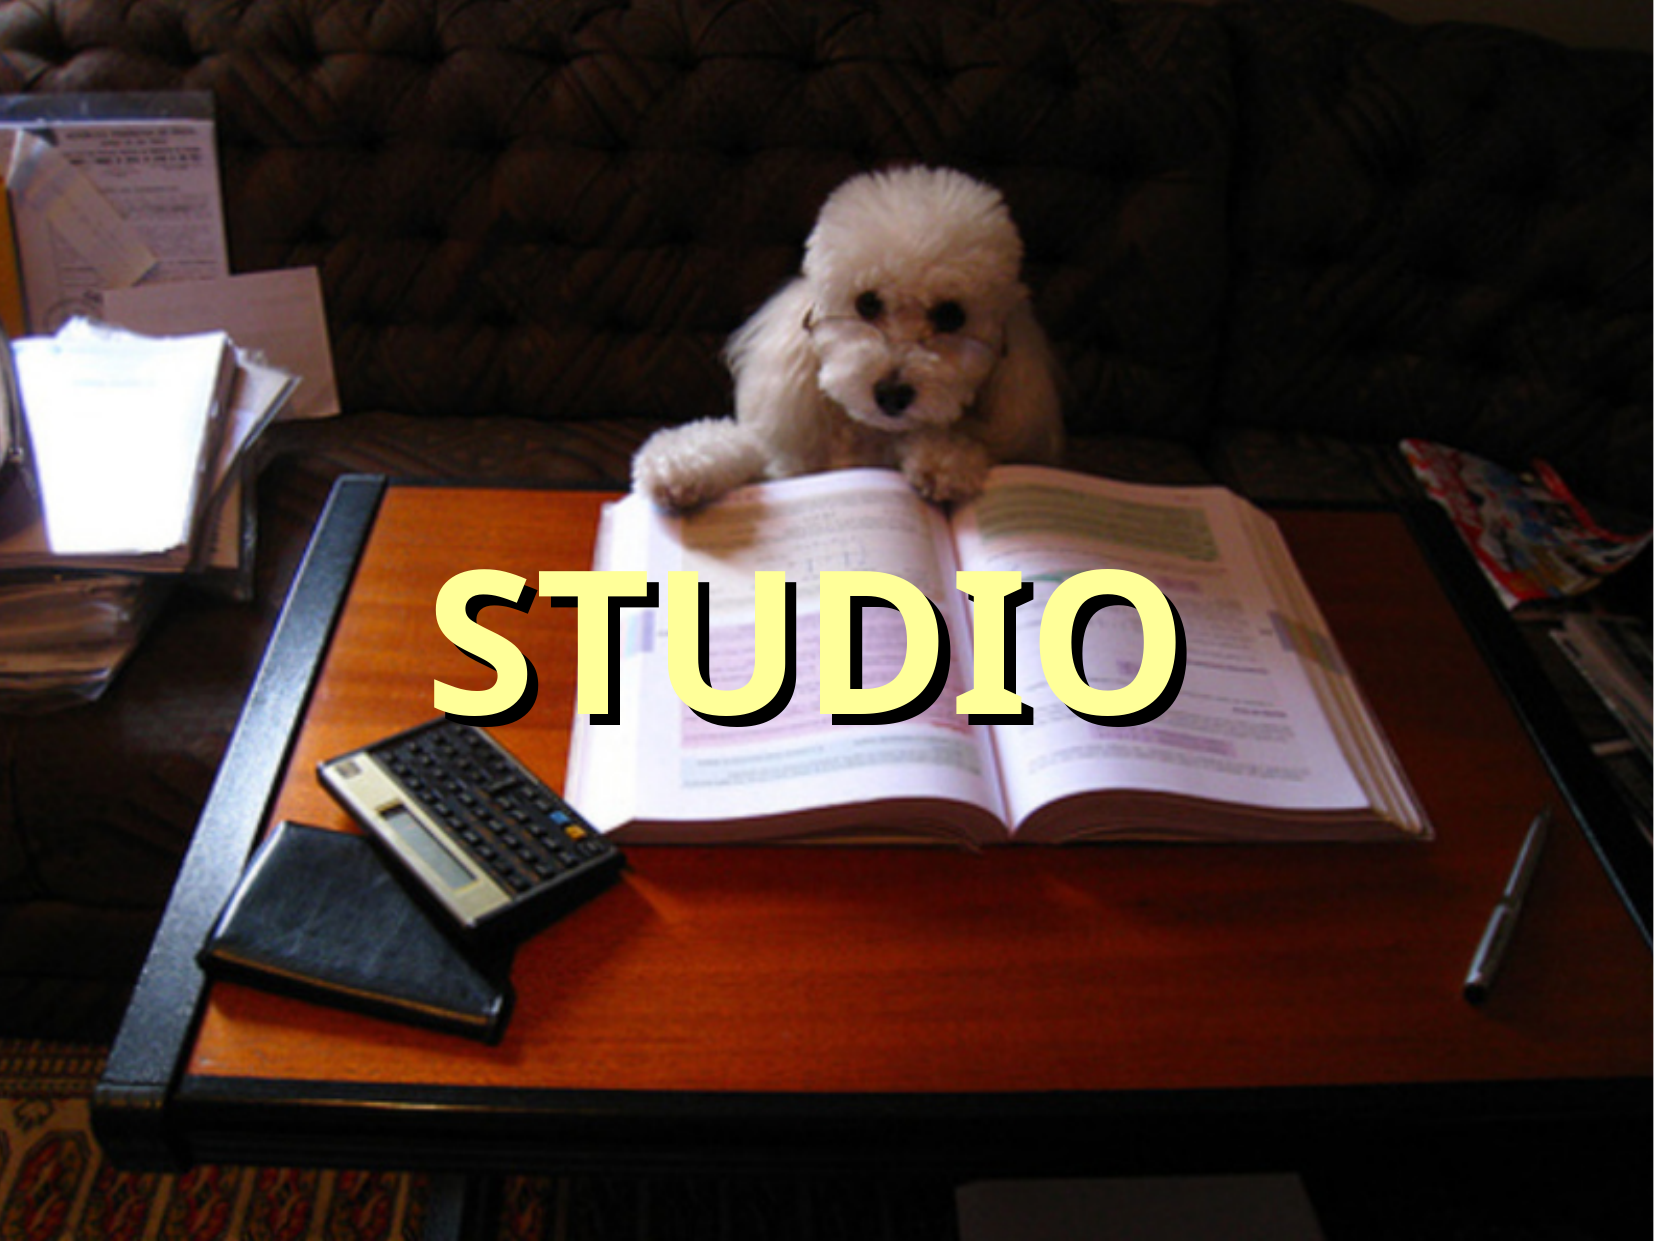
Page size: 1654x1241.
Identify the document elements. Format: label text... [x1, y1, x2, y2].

text_box STUDIO [394, 493, 1220, 733]
picture [0, 0, 1654, 1241]
